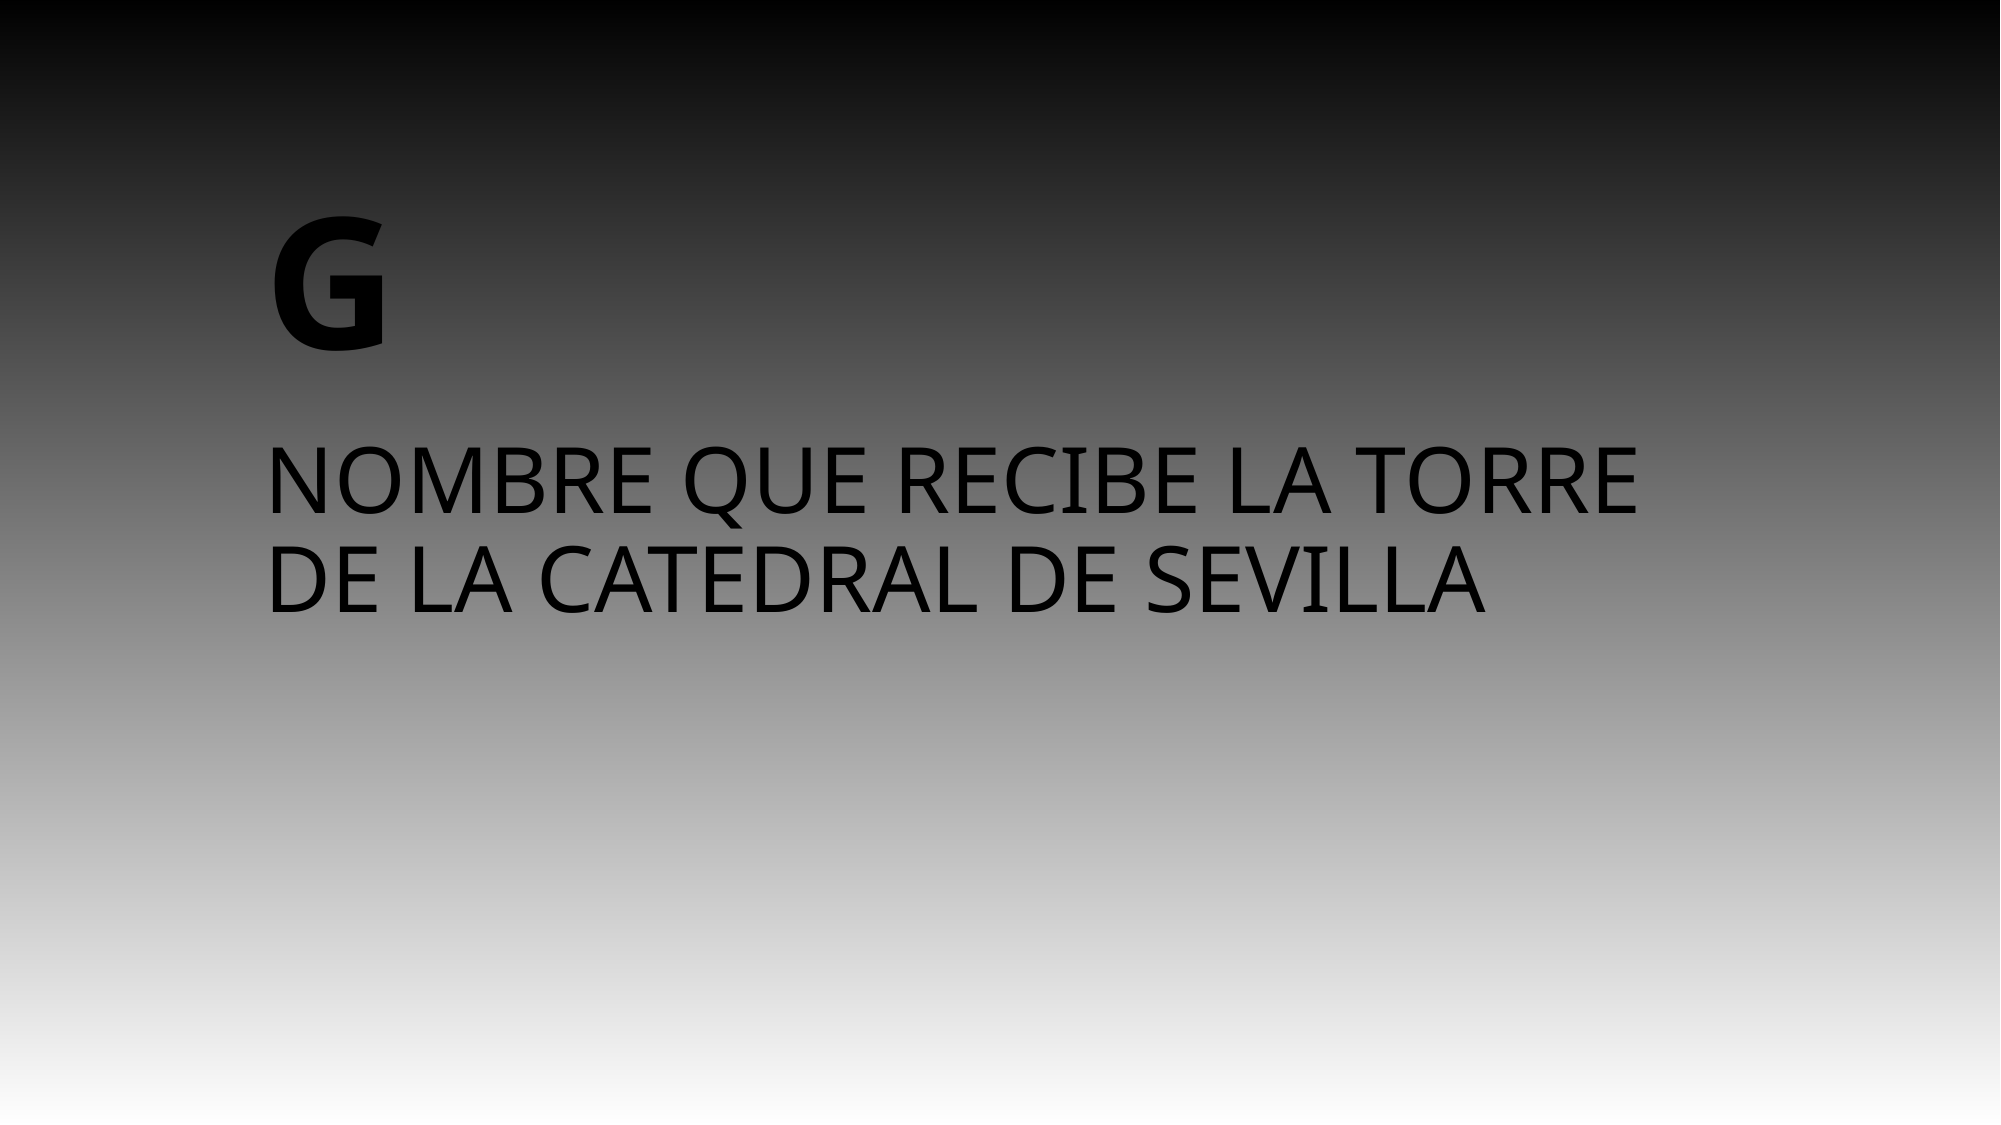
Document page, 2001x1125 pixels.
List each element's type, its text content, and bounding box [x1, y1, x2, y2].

subtitle NOMBRE QUE RECIBE LA TORRE DE LA CATEDRAL DE SEVILLA [249, 426, 1750, 699]
title G [249, 184, 1750, 415]
